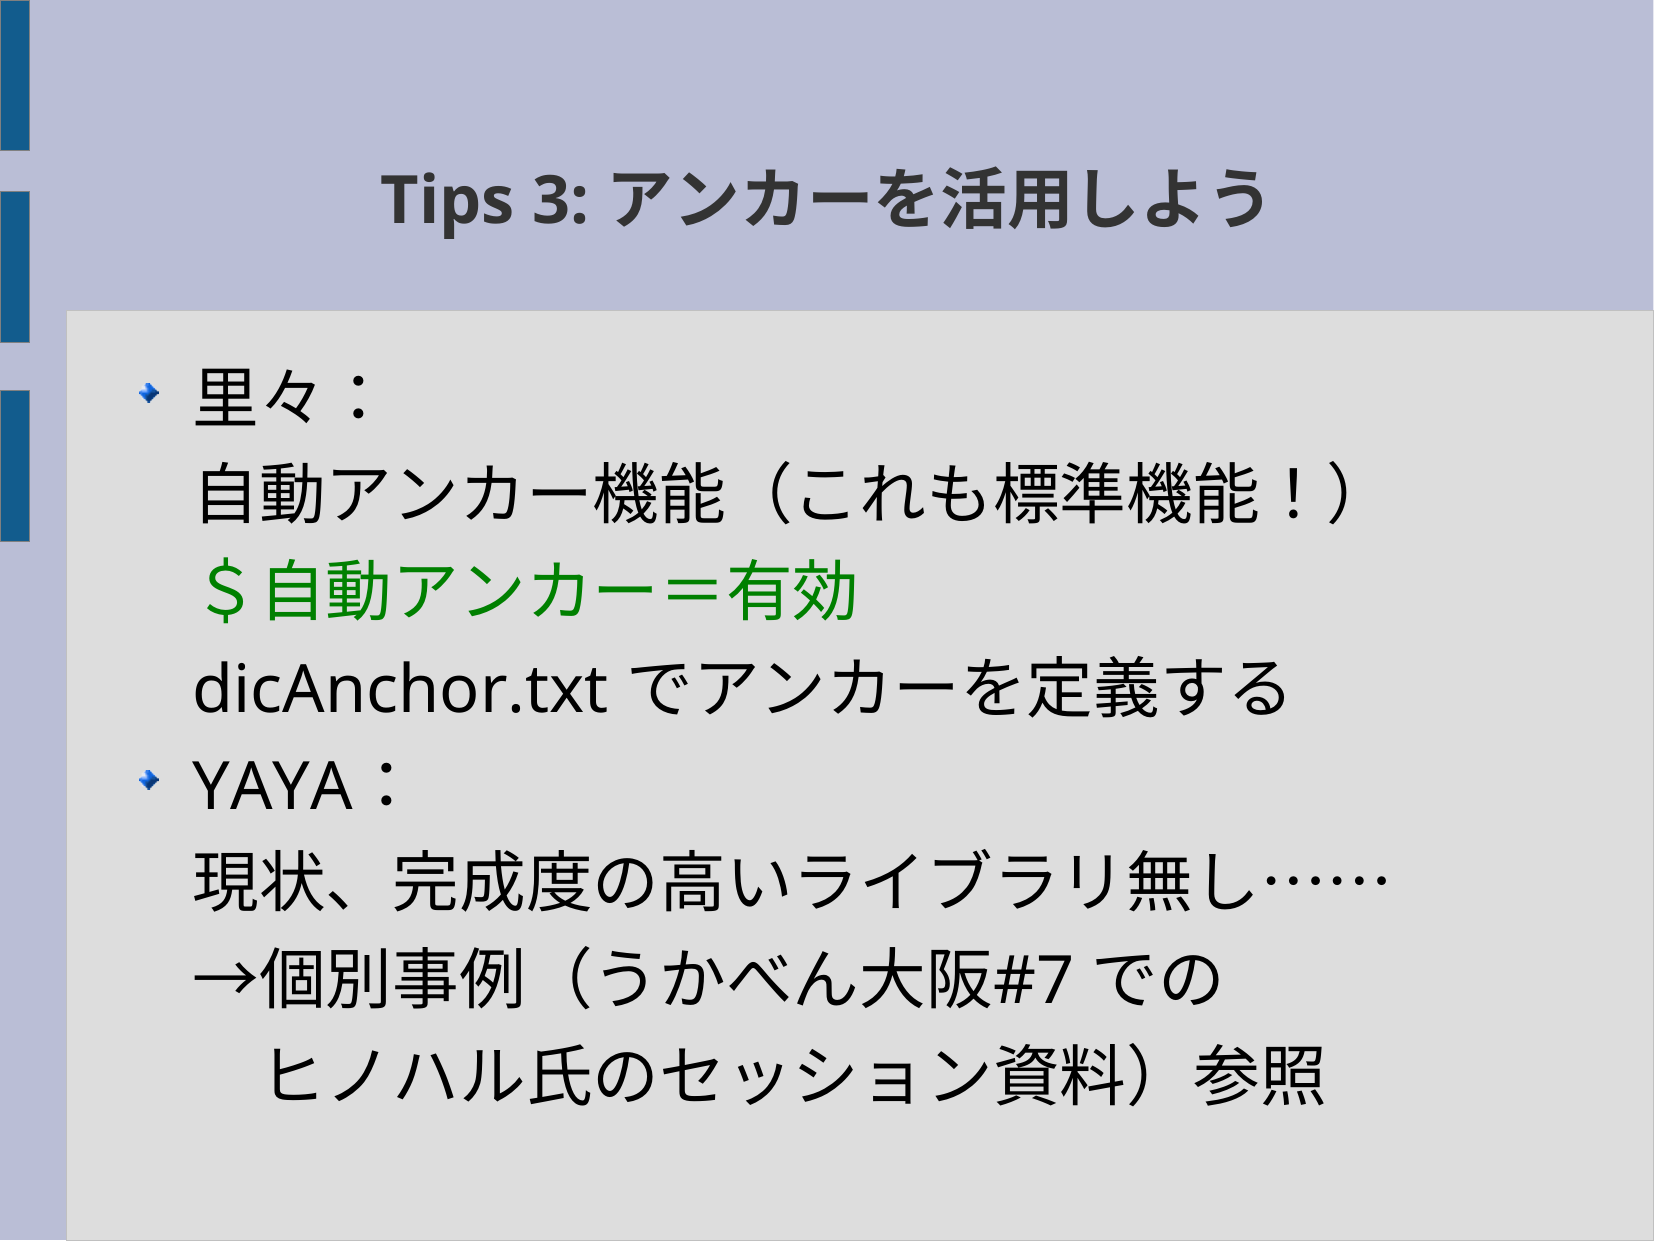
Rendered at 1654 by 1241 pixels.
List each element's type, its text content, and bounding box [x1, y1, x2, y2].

list 里々： 自動アンカー機能（これも標準機能！） ＄自動アンカー＝有効 dicAnchor.txt でアンカーを定義する YAYA： 現状、完成度の高いライブラリ無し…… →個別事例（うかべん大阪#7 での ヒノハル氏のセッション資料）参照 [121, 344, 1534, 1145]
title Tips 3: アンカーを活用しよう [121, 91, 1534, 299]
